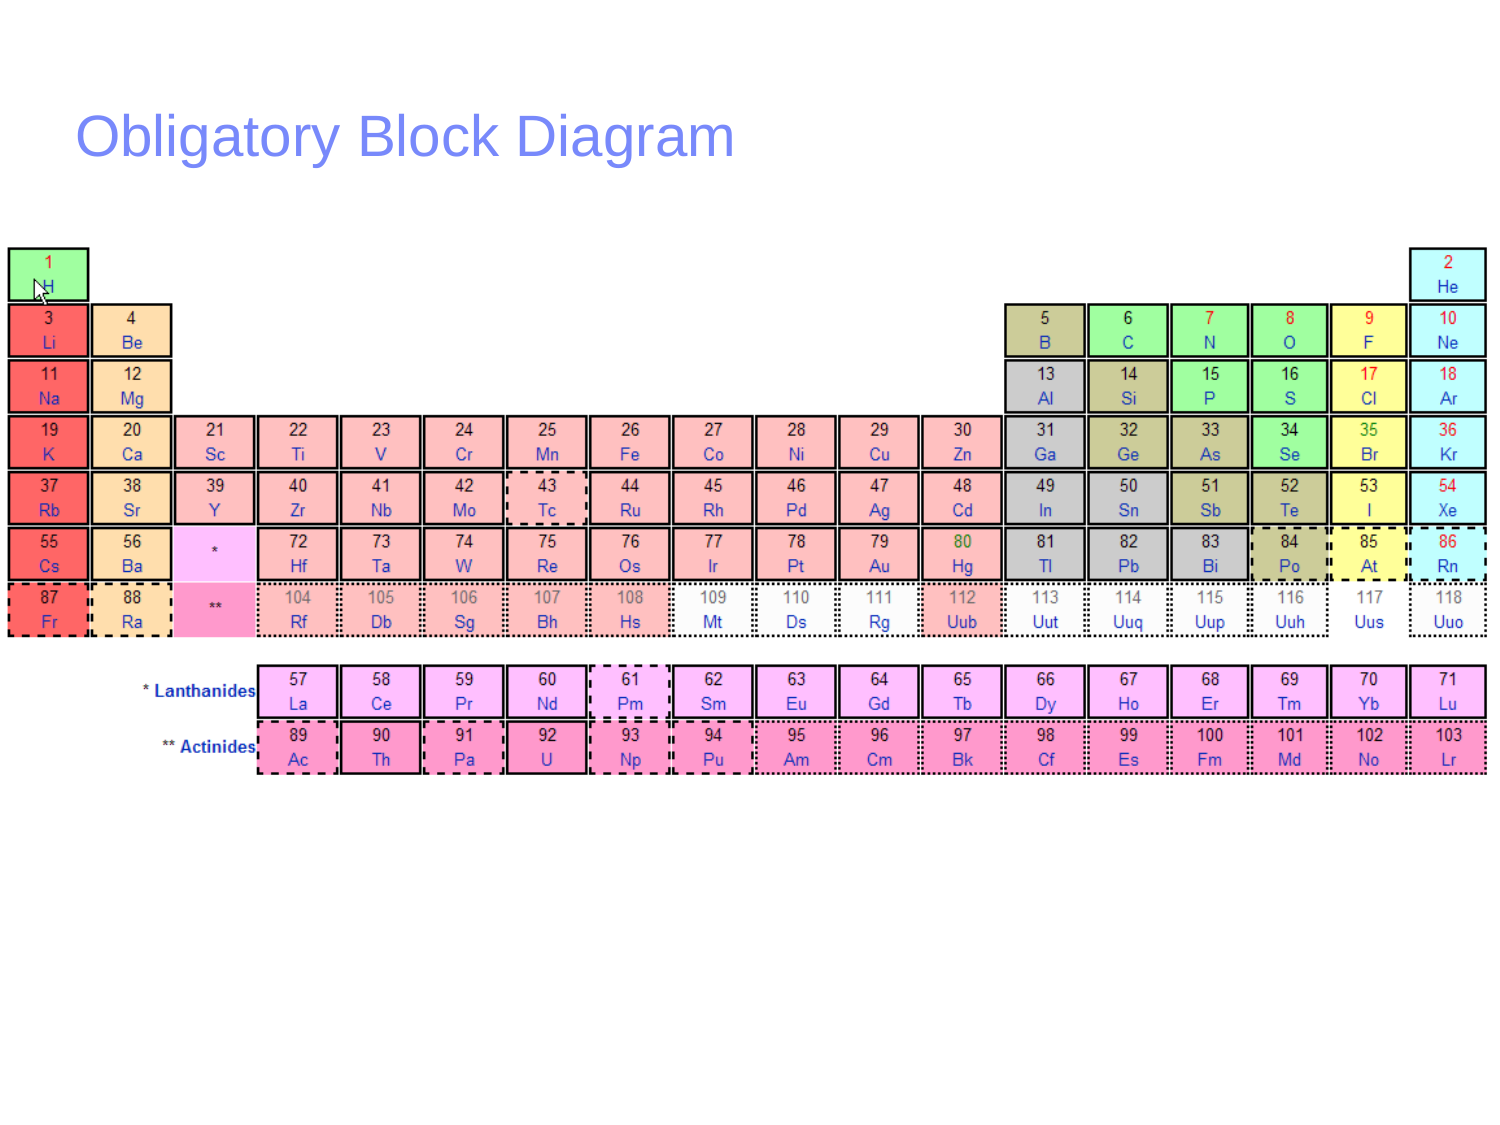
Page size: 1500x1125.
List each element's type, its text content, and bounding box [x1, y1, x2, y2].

picture [0, 241, 1500, 788]
title Obligatory Block Diagram [75, 52, 1425, 226]
